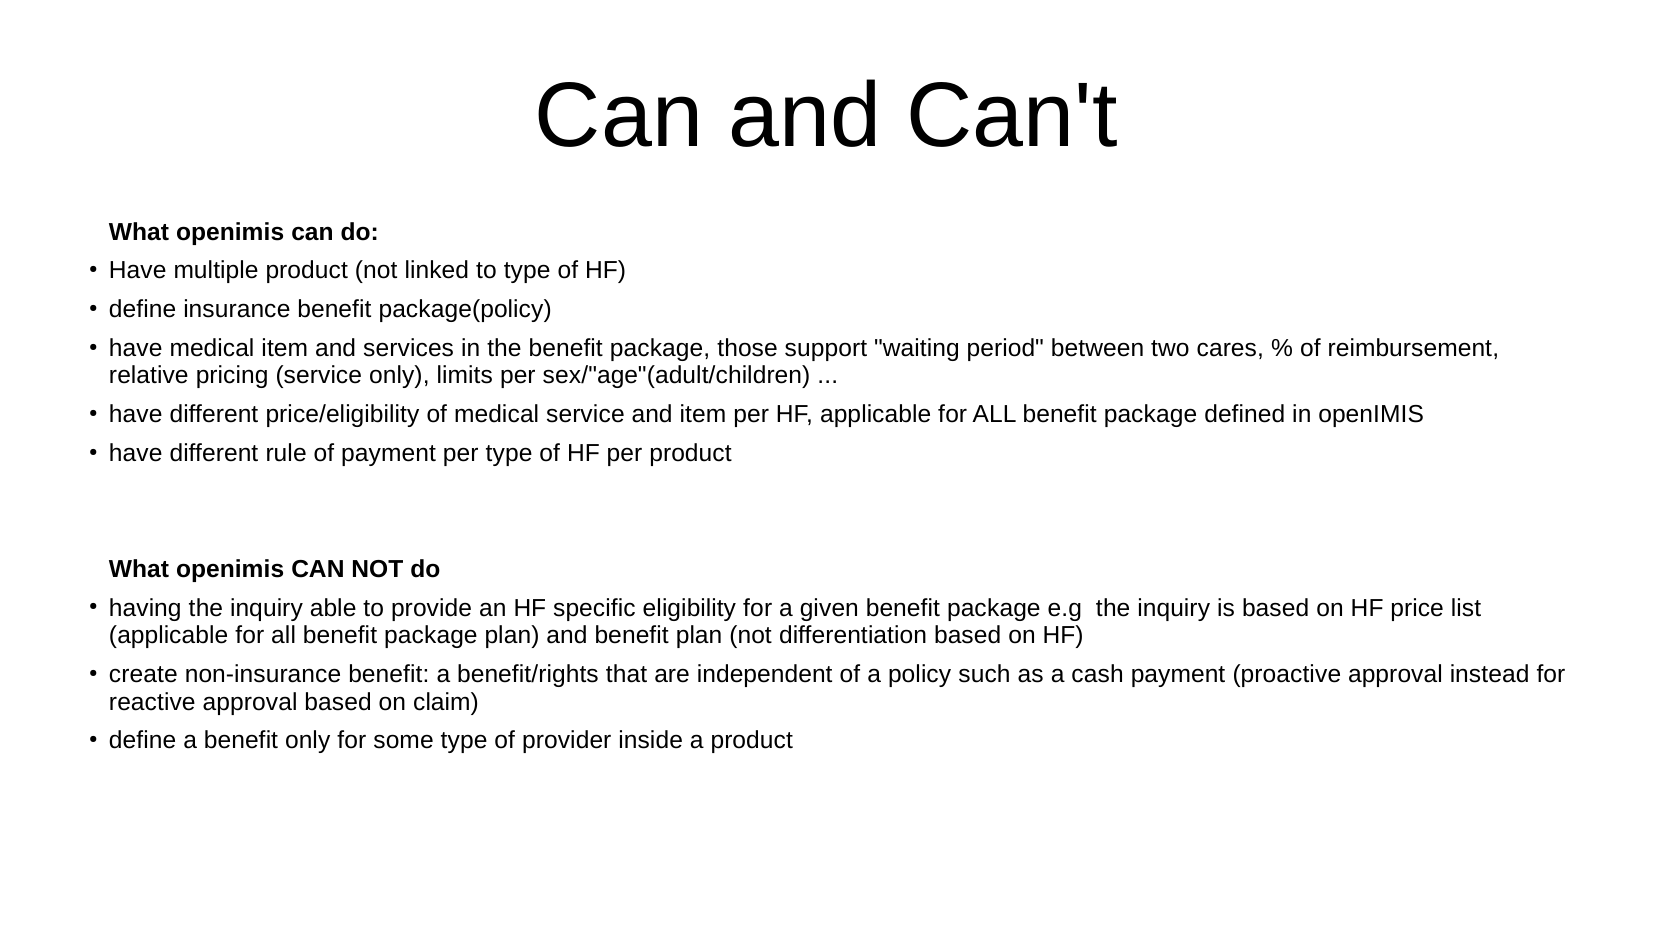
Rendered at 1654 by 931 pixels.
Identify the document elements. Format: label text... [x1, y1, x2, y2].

title Can and Can't [82, 37, 1571, 193]
list What openimis can do: Have multiple product (not linked to type of HF) define insurance benefit package(policy) have medical item and services in the benefit package, those support "waiting period" between two cares, % of reimbursement, relative pricing (service only), limits per sex/"age"(adult/children) ... have different price/eligibility of medical service and item per HF, applicable for ALL benefit package defined in openIMIS have different rule of payment per type of HF per product What openimis CAN NOT do having the inquiry able to provide an HF specific eligibility for a given benefit package e.g the inquiry is based on HF price list (applicable for all benefit package plan) and benefit plan (not differentiation based on HF) create non-insurance benefit: a benefit/rights that are independent of a policy such as a cash payment (proactive approval instead for reactive approval based on claim) define a benefit only for some type of provider inside a product [82, 217, 1571, 758]
